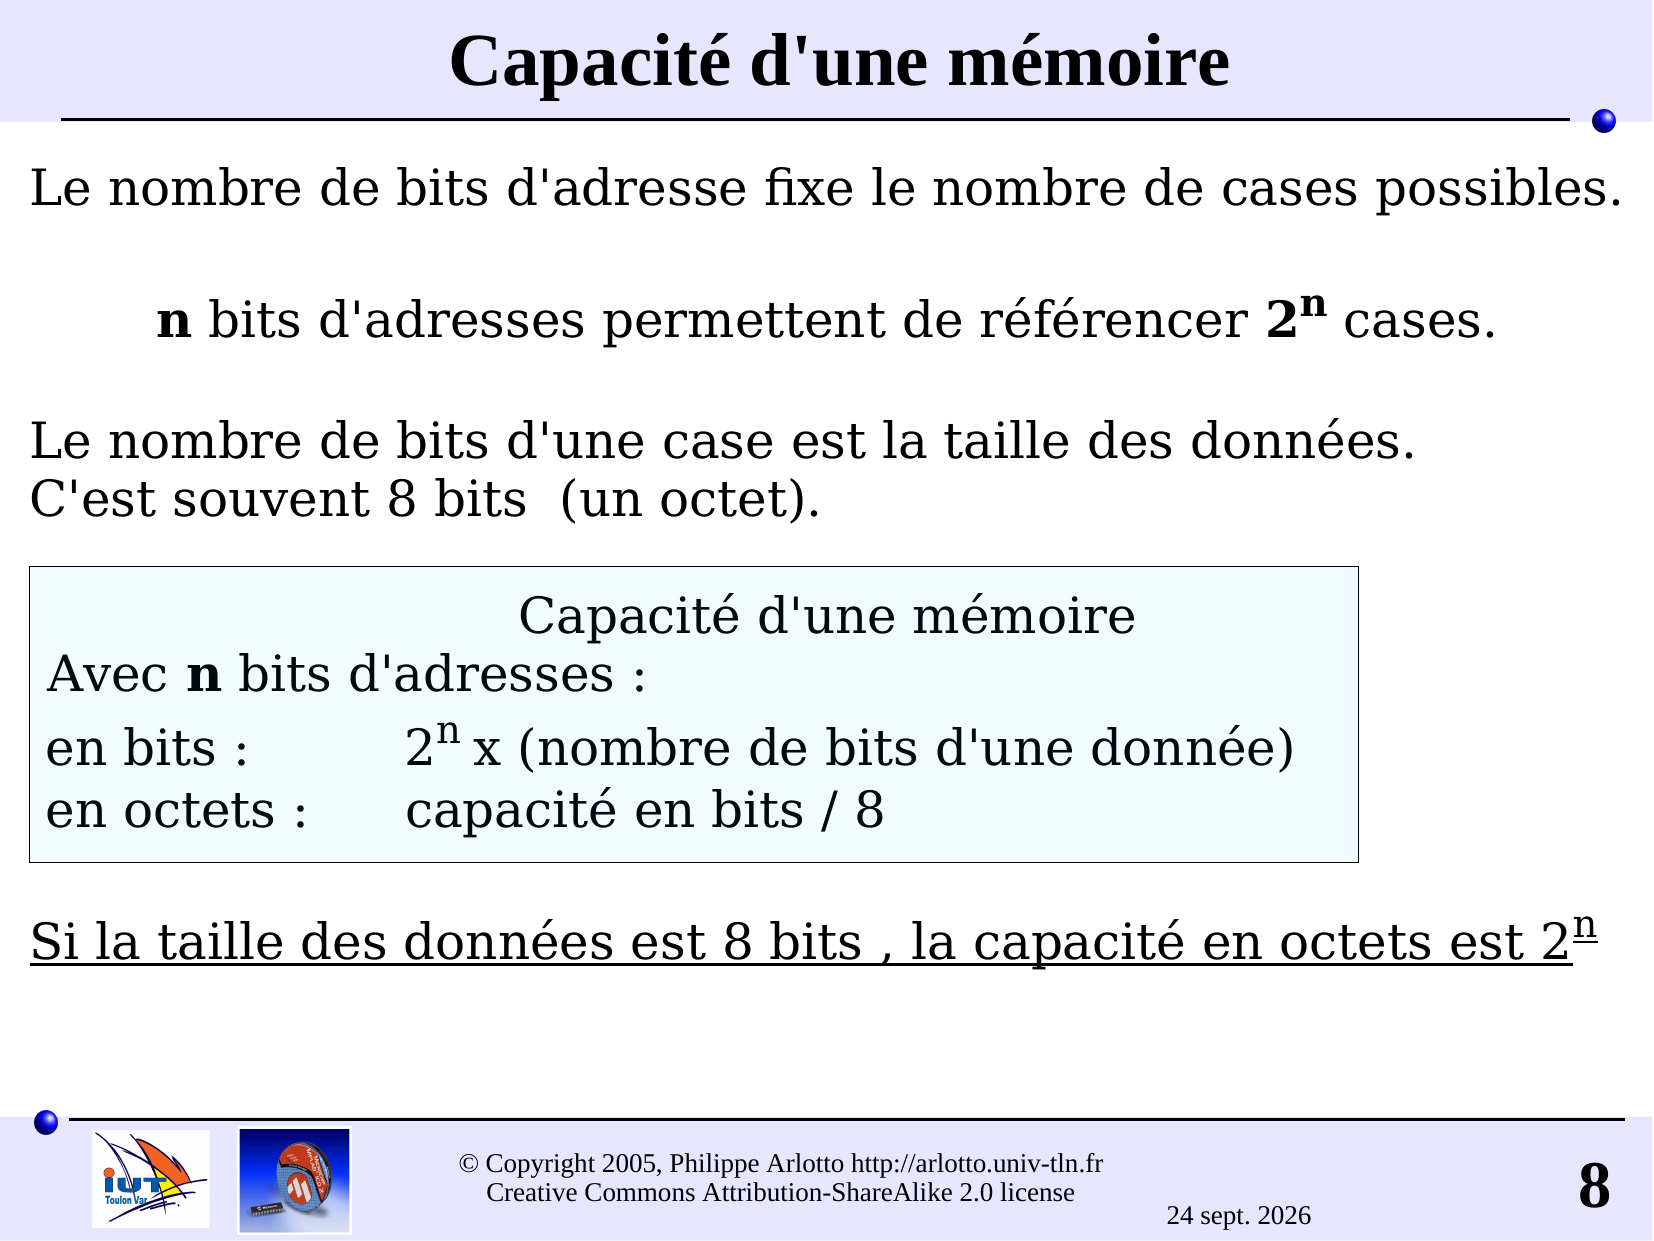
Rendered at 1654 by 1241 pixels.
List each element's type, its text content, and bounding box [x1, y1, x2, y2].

text_box [29, 566, 1359, 863]
picture [237, 1126, 352, 1235]
text_box Le nombre de bits d'adresse fixe le nombre de cases possibles. n bits d'adresses permettent de référencer 2n cases. Le nombre de bits d'une case est la taille des données. C'est souvent 8 bits (un octet). Capacité d'une mémoire Avec n bits d'adresses : en bits : 2n x (nombre de bits d'une donnée) en octets : capacité en bits / 8 Si la taille des données est 8 bits , la capacité en octets est 2n [29, 158, 1627, 1034]
title Capacité d'une mémoire [95, 11, 1585, 110]
